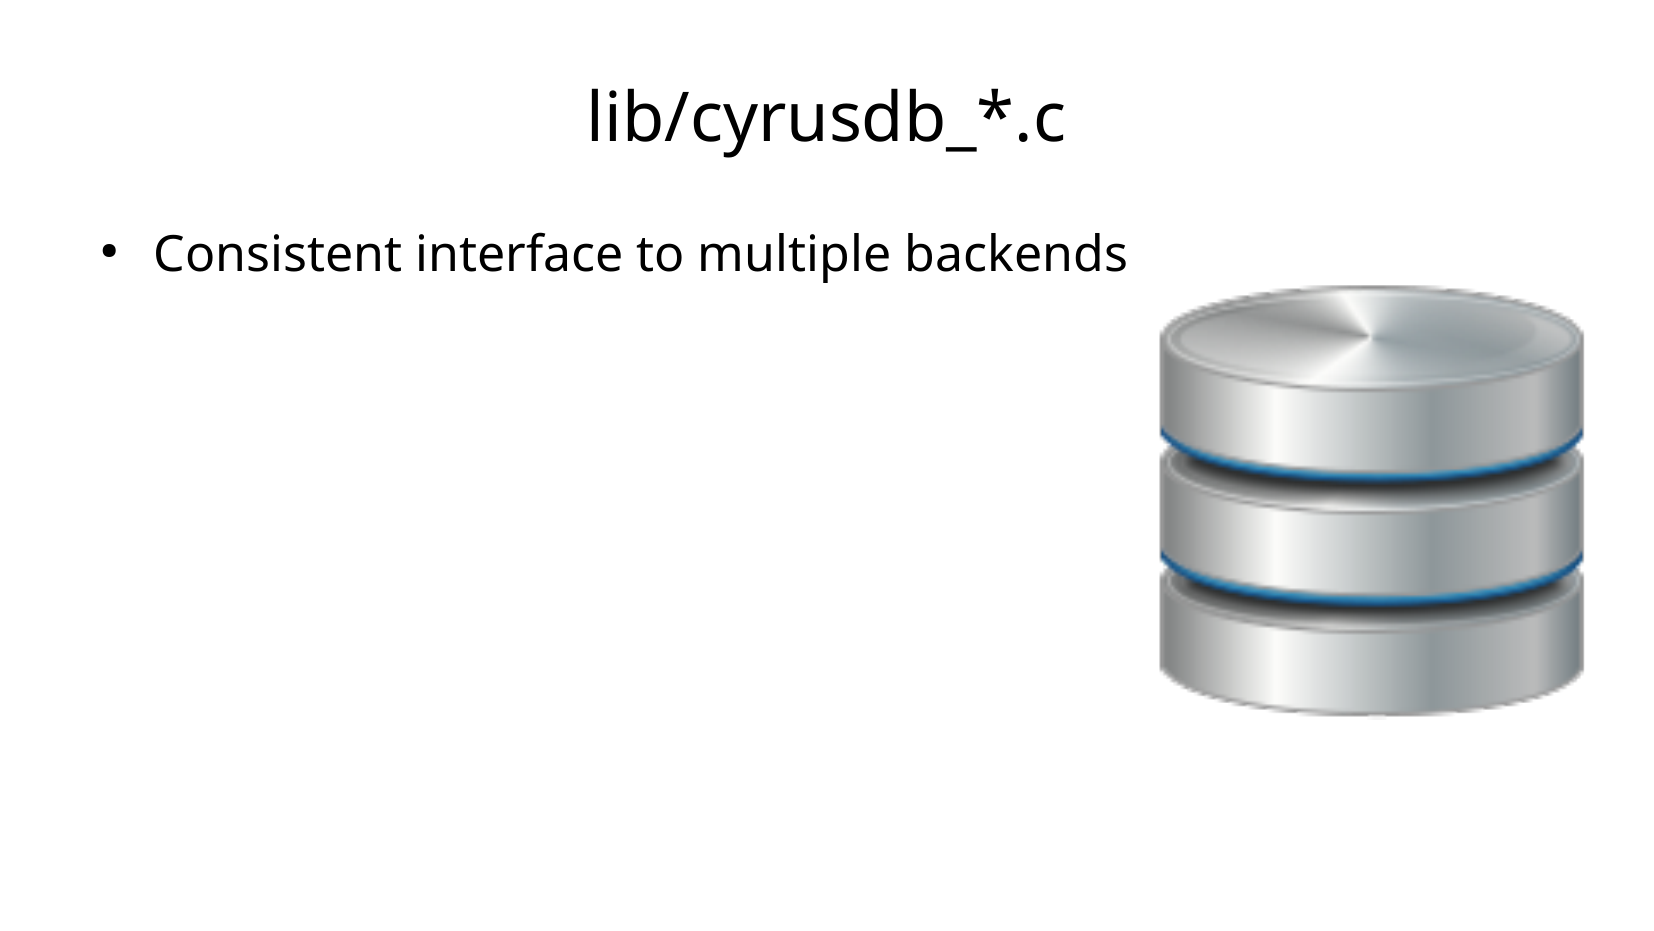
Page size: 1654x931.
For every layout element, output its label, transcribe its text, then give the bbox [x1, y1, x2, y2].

list Consistent interface to multiple backends [82, 217, 1571, 758]
picture [1155, 284, 1591, 721]
title lib/cyrusdb_*.c [82, 37, 1571, 193]
